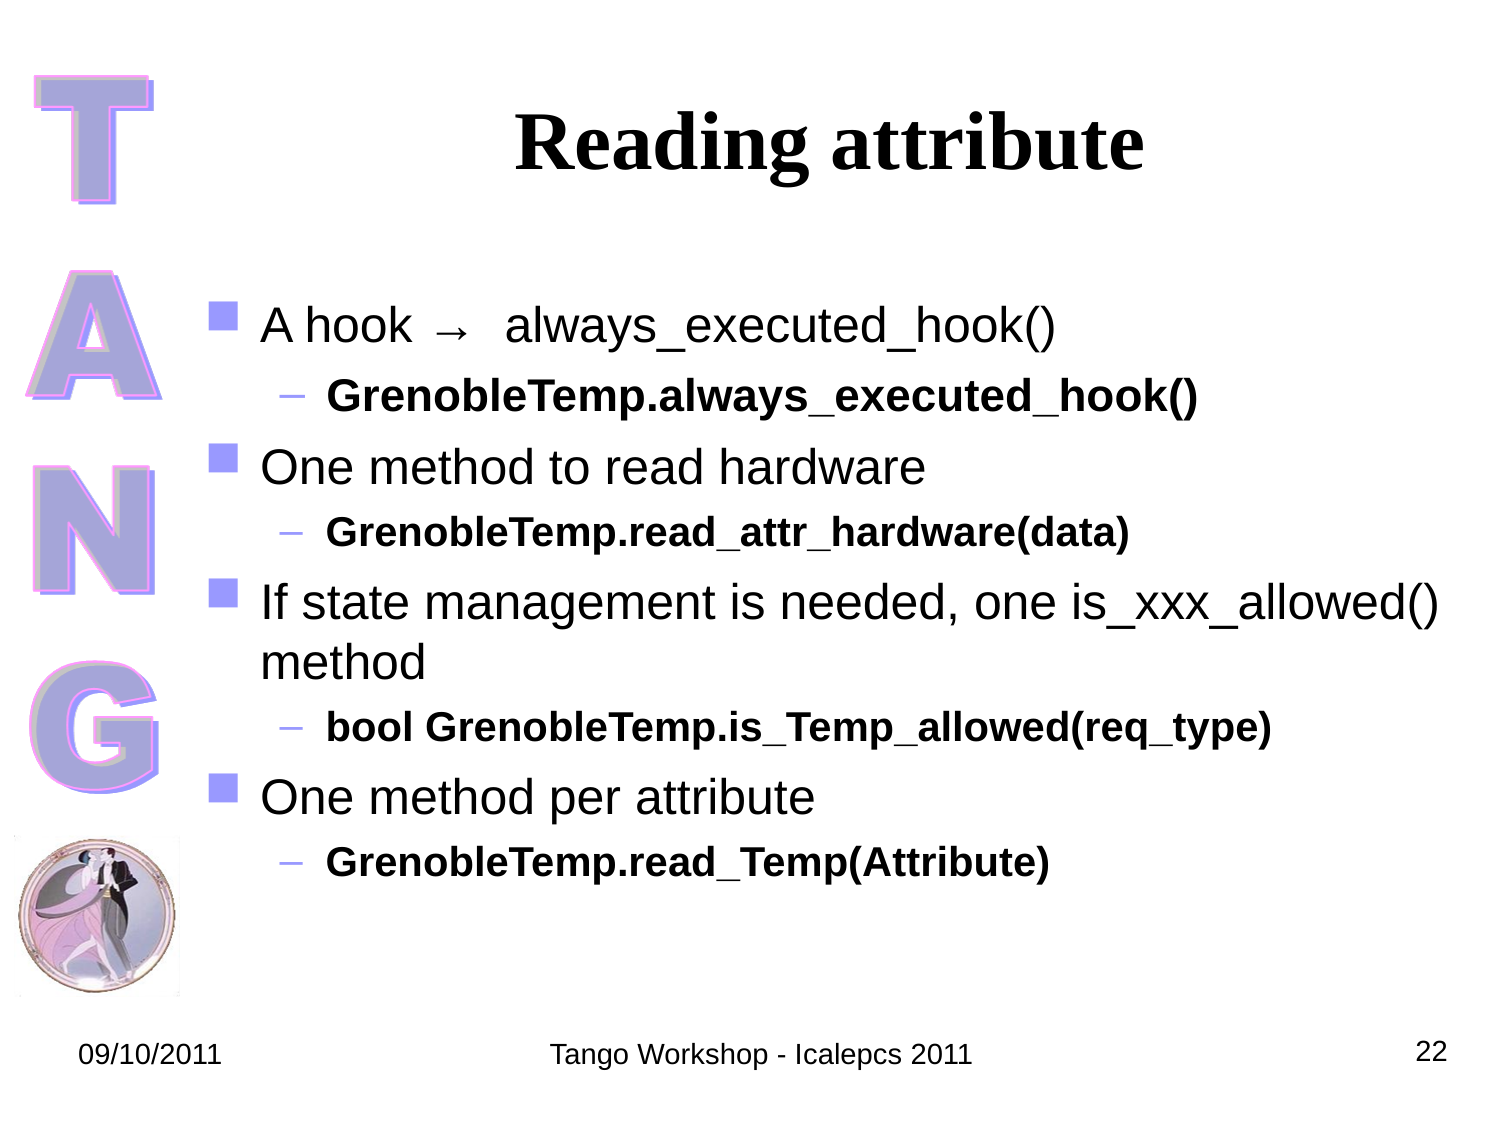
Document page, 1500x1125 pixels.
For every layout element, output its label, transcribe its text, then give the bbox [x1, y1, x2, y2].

title Reading attribute [192, 74, 1468, 199]
list A hook → always_executed_hook() GrenobleTemp.always_executed_hook() One method to read hardware GrenobleTemp.read_attr_hardware(data) If state management is needed, one is_xxx_allowed() method bool GrenobleTemp.is_Temp_allowed(req_type) One method per attribute GrenobleTemp.read_Temp(Attribute) [189, 210, 1465, 953]
picture [13, 74, 184, 1001]
